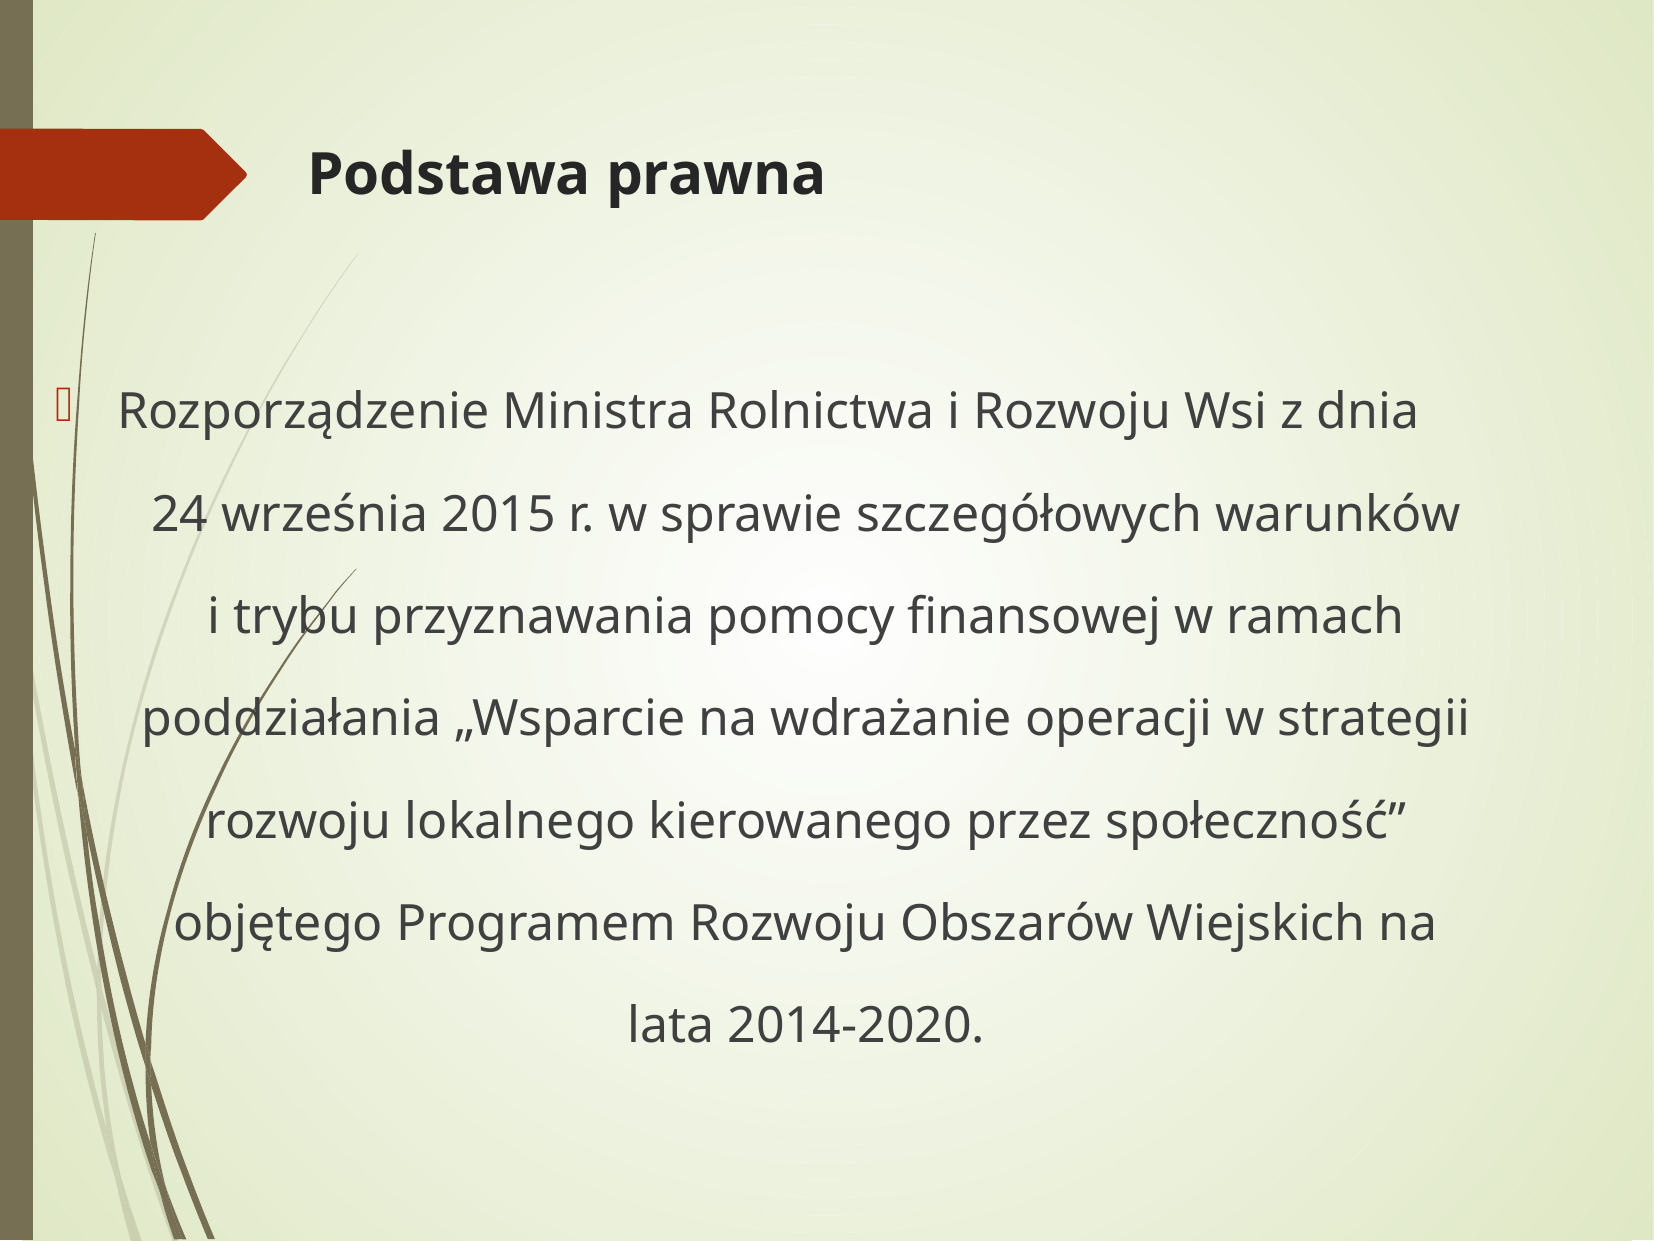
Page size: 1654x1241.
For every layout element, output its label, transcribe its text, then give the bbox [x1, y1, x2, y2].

list Rozporządzenie Ministra Rolnictwa i Rozwoju Wsi z dnia 24 września 2015 r. w sprawie szczegółowych warunków i trybu przyznawania pomocy finansowej w ramach poddziałania „Wsparcie na wdrażanie operacji w strategii rozwoju lokalnego kierowanego przez społeczność” objętego Programem Rozwoju Obszarów Wiejskich na lata 2014-2020. [0, 290, 1489, 1109]
title Podstawa prawna [292, 124, 1654, 332]
